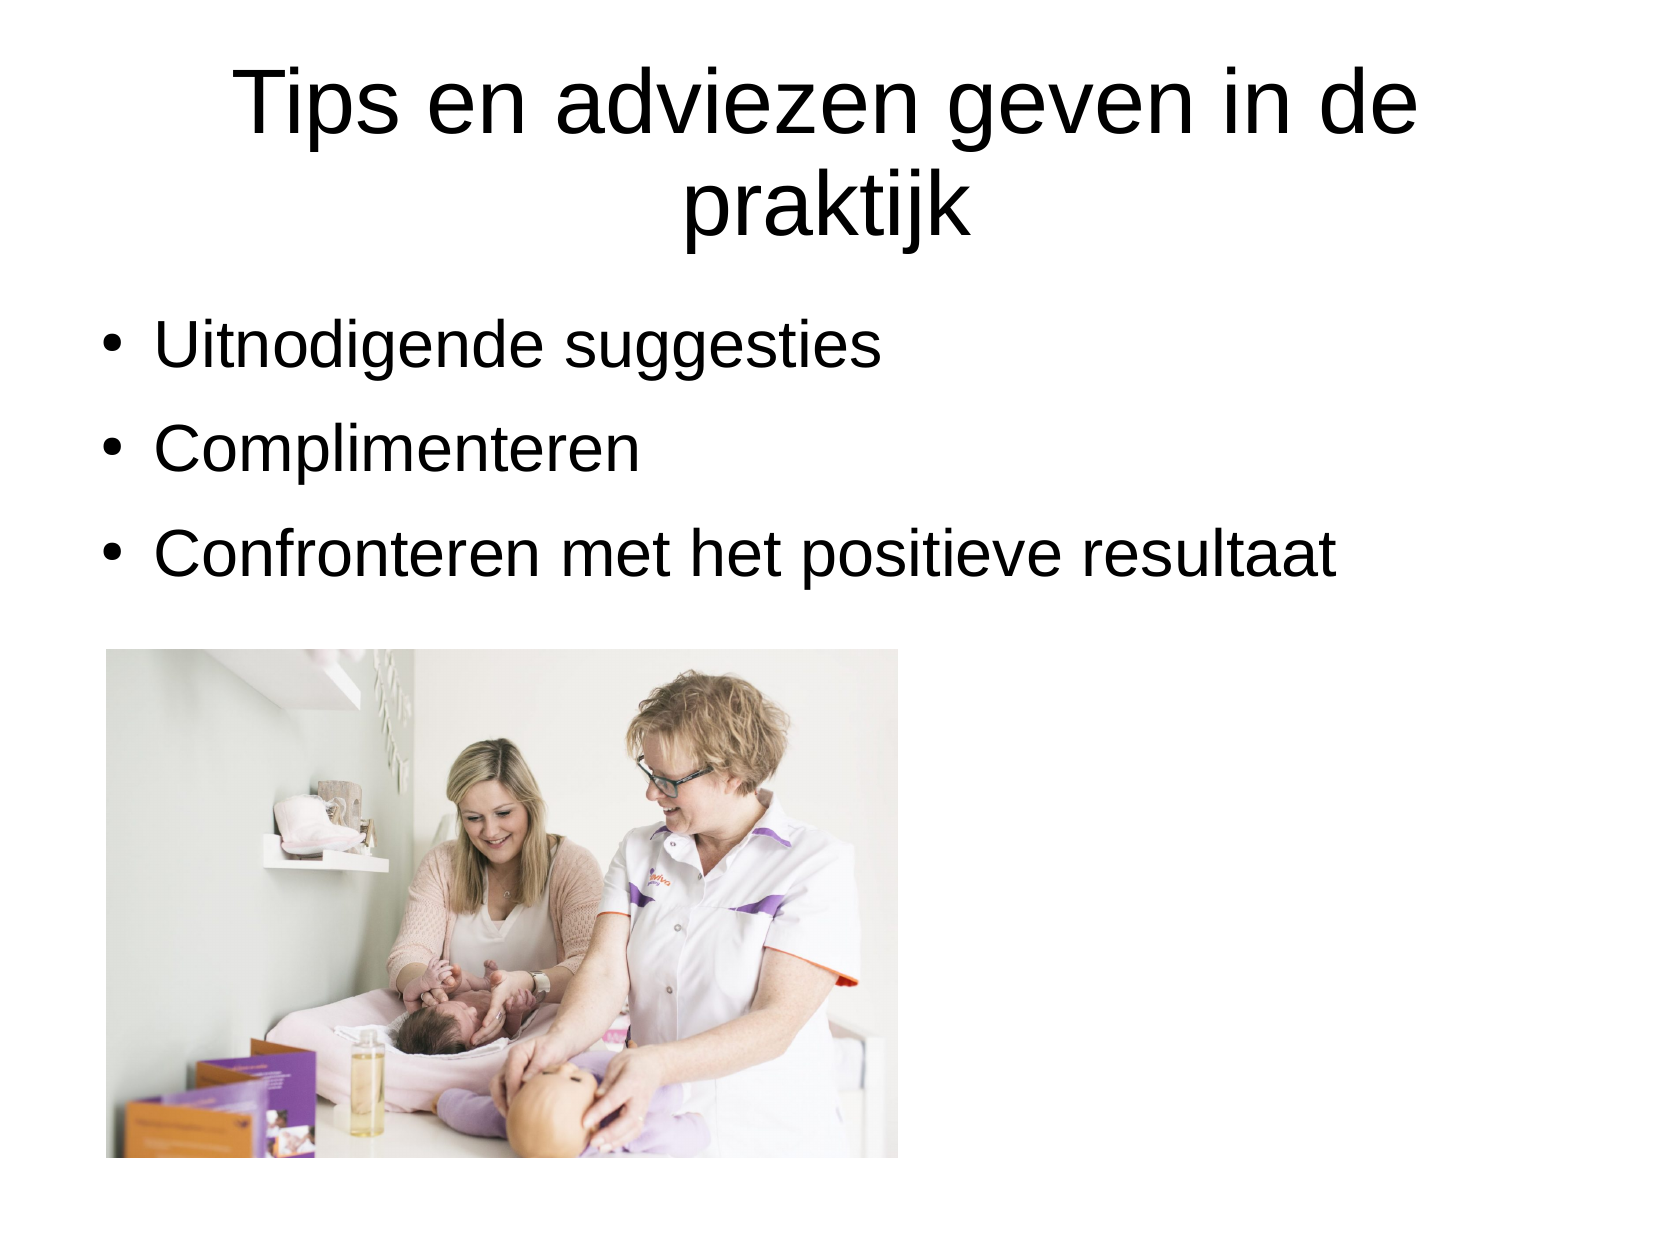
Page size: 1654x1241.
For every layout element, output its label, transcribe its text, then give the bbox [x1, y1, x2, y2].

list Uitnodigende suggesties Complimenteren Confronteren met het positieve resultaat [82, 307, 1406, 695]
picture [106, 649, 898, 1158]
title Tips en adviezen geven in de praktijk [82, 49, 1571, 257]
